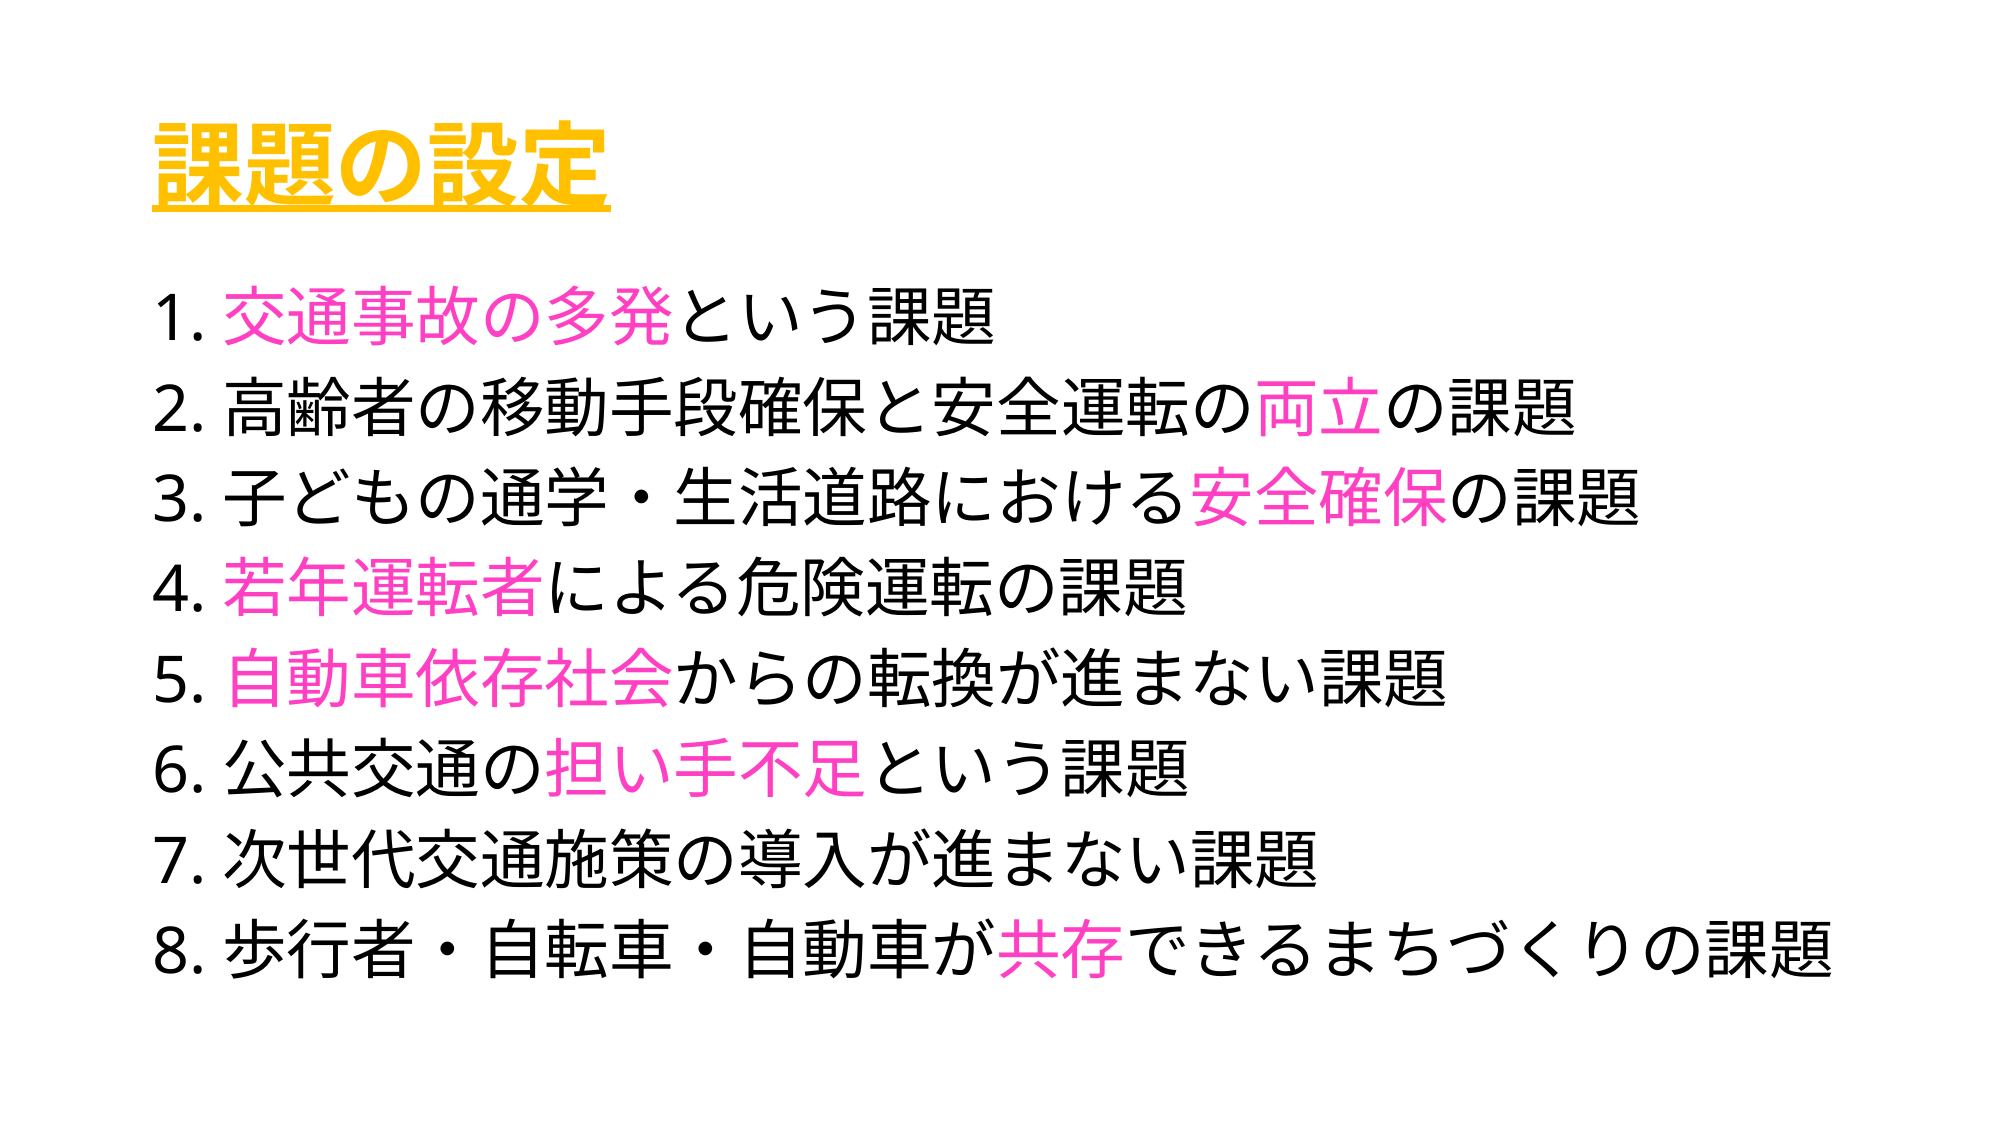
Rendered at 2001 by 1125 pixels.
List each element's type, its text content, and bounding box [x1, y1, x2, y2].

list 1.交通事故の多発という課題 2.高齢者の移動手段確保と安全運転の両立の課題 3.子どもの通学・生活道路における安全確保の課題 4.若年運転者による危険運転の課題 5.自動車依存社会からの転換が進まない課題 6.公共交通の担い手不足という課題 7.次世代交通施策の導入が進まない課題 8.歩行者・自転車・自動車が共存できるまちづくりの課題 [137, 277, 1863, 1077]
title 課題の設定 [137, 59, 1863, 277]
